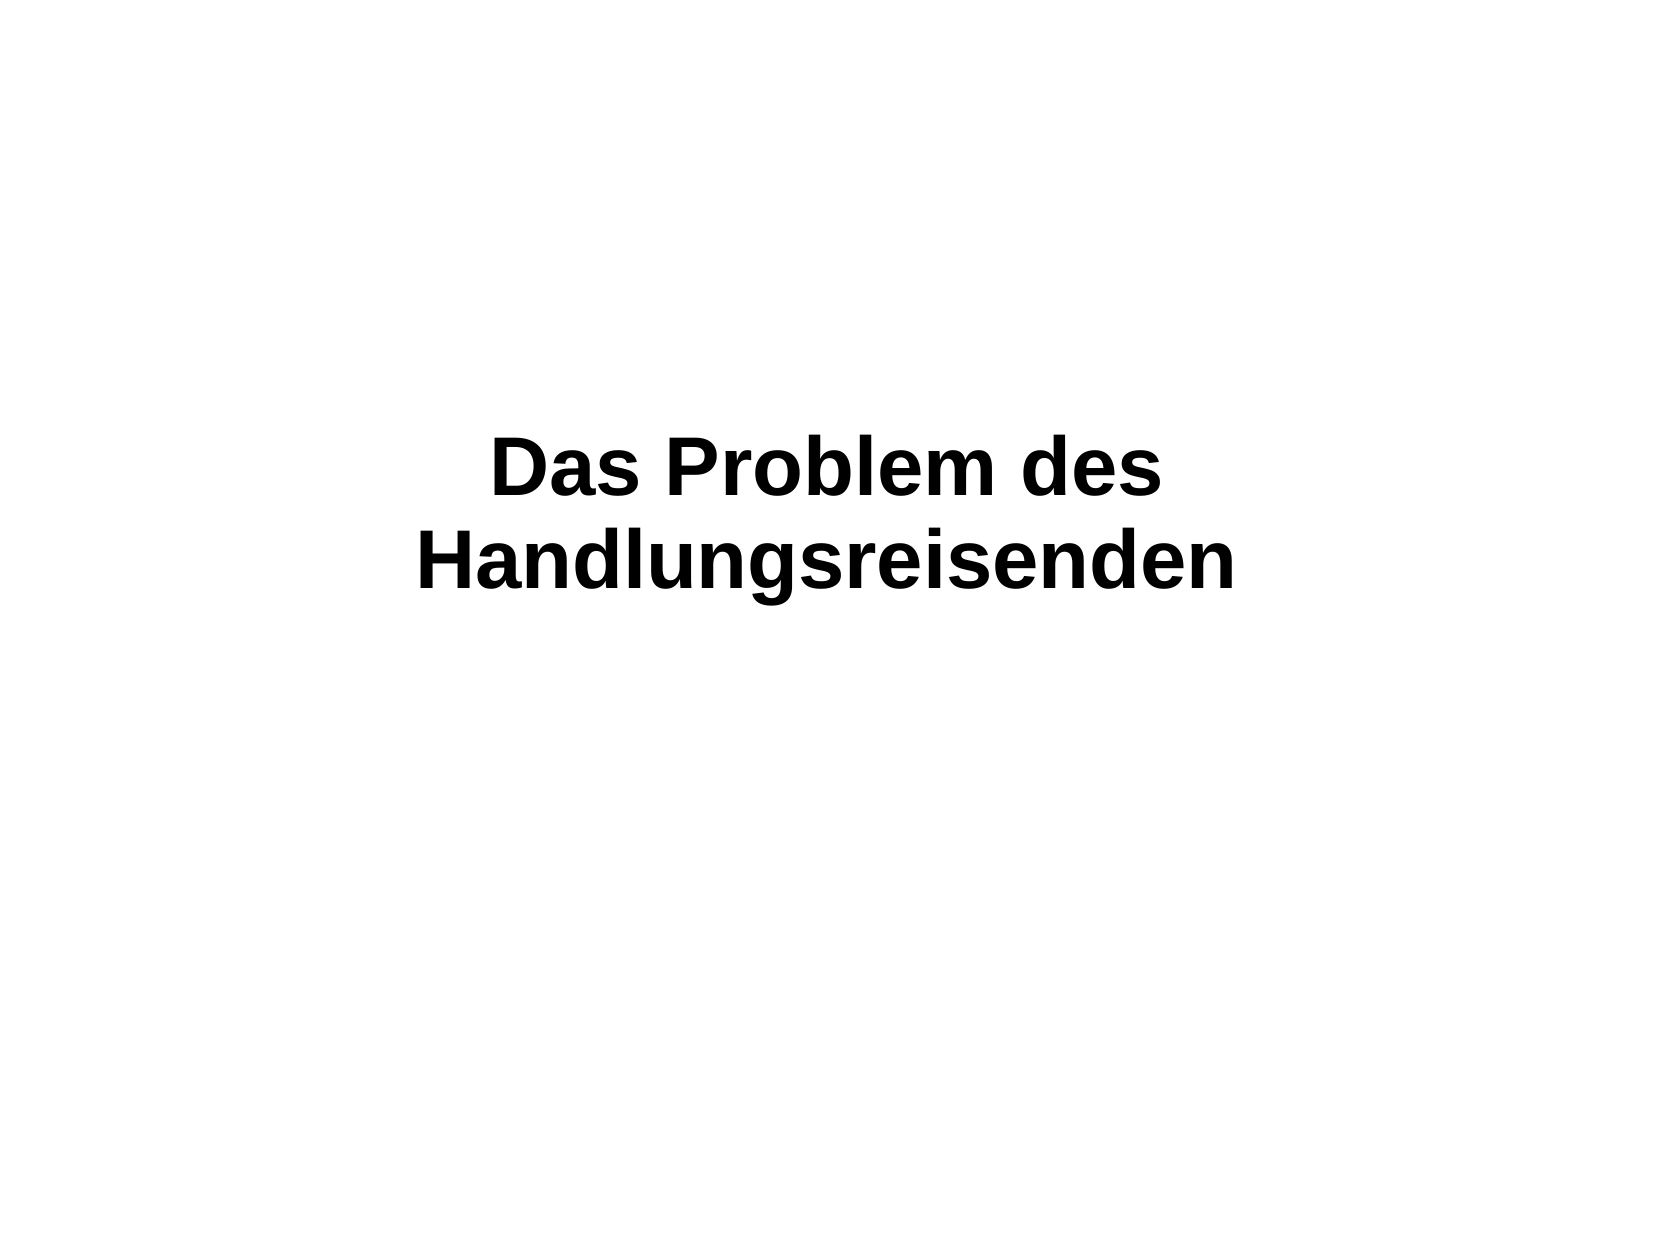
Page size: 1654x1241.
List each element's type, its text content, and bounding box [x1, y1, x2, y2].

title Das Problem des Handlungsreisenden [82, 417, 1571, 610]
